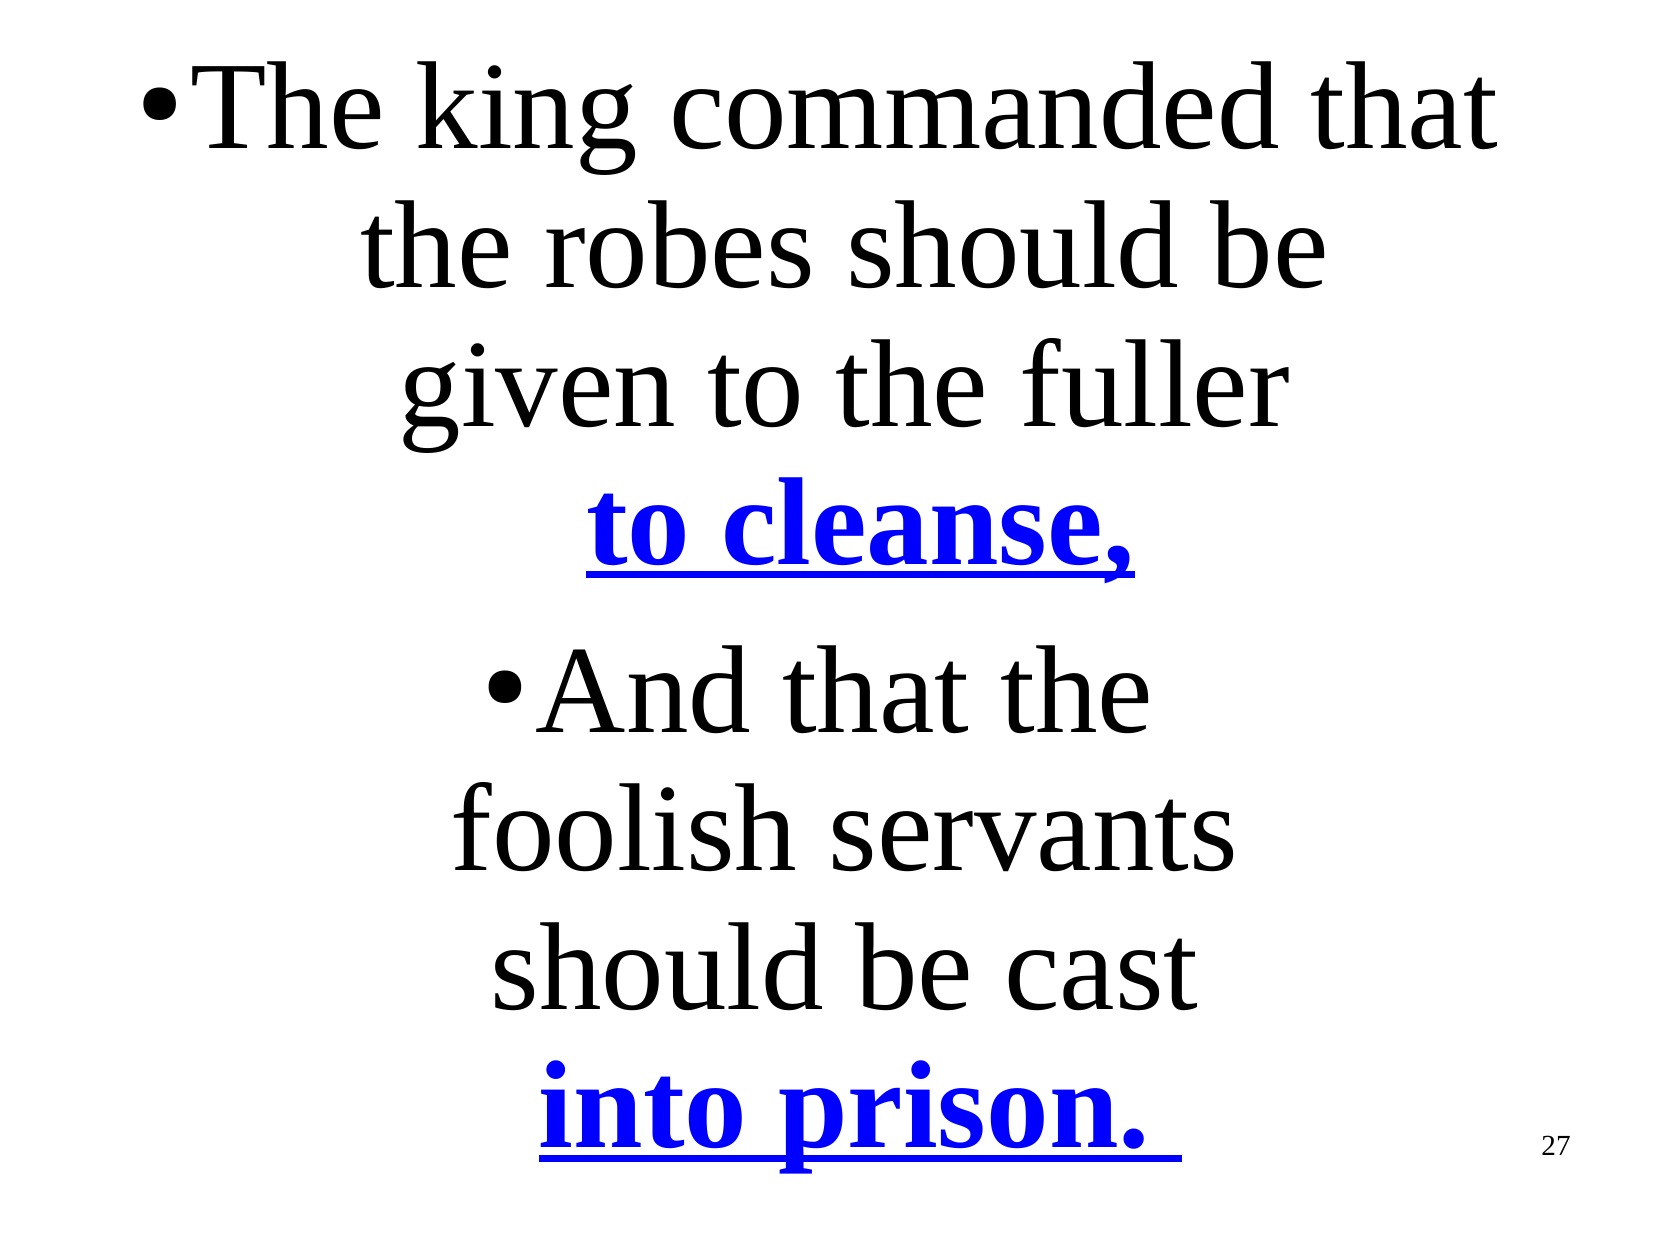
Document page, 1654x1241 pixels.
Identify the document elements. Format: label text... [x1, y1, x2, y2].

list The king commanded that the robes should be given to the fuller to cleanse, And that the foolish servants should be cast into prison. [37, 37, 1613, 1201]
